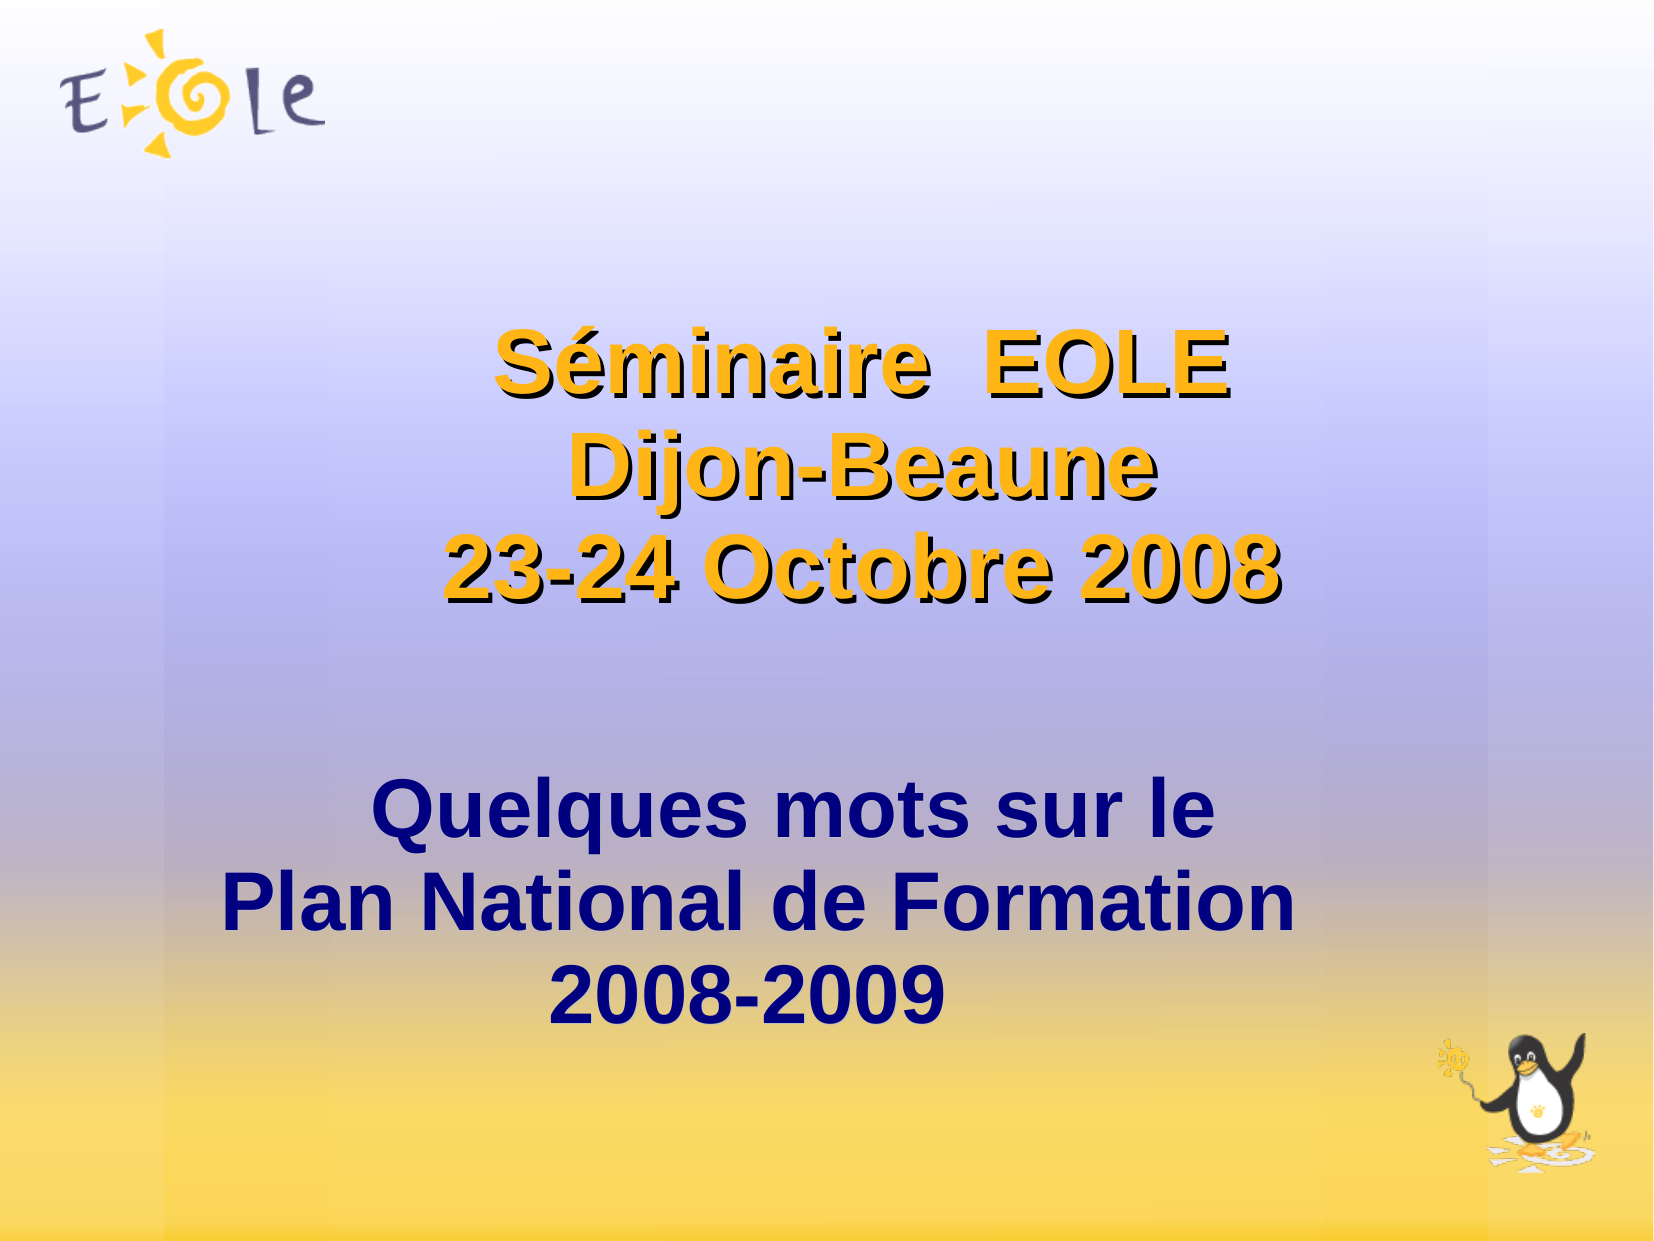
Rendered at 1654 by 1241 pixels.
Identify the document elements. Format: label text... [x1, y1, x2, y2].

title Séminaire EOLE Dijon-Beaune 23-24 Octobre 2008 [118, 191, 1607, 739]
picture [0, 0, 1654, 1241]
text_box Quelques mots sur le Plan National de Formation 2008-2009 [182, 754, 1313, 1241]
